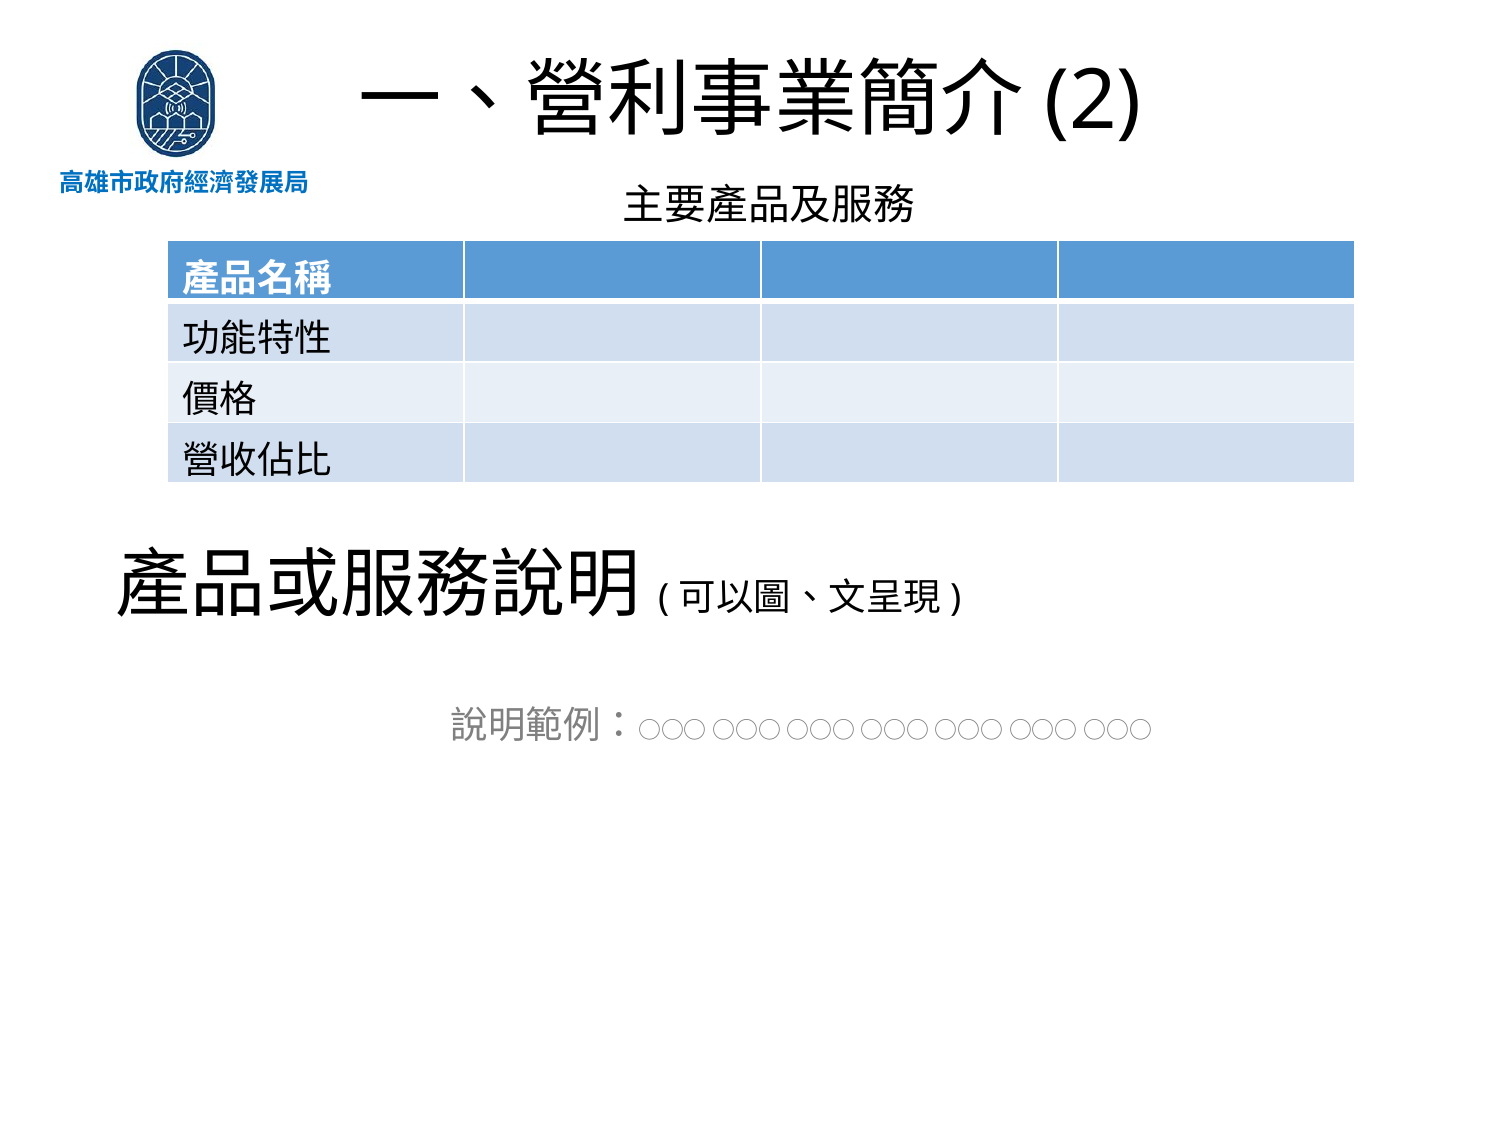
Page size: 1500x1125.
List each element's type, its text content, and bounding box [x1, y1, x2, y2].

table_cell 功能特性 [168, 304, 463, 361]
table_header [465, 241, 760, 298]
table_cell [762, 304, 1057, 361]
table_cell [465, 363, 760, 422]
table_header [1059, 241, 1354, 298]
text_box 主要產品及服務 [608, 170, 1359, 236]
table_cell [465, 304, 760, 361]
text_box 一、營利事業簡介(2) [74, 19, 1425, 171]
picture [123, 171, 140, 176]
table_cell [762, 363, 1057, 422]
table_cell [1059, 304, 1354, 361]
table_header 產品名稱 [168, 241, 463, 298]
table_cell [1059, 363, 1354, 422]
table_cell [1059, 423, 1354, 482]
text_box 產品或服務說明(可以圖、文呈現) [100, 527, 1451, 634]
picture [151, 171, 171, 176]
text_box 說明範例：○○○ ○○○ ○○○ ○○○ ○○○ ○○○ ○○○ [435, 694, 1168, 754]
picture [207, 171, 223, 176]
table_cell 營收佔比 [168, 423, 463, 482]
table_header [762, 241, 1057, 298]
picture [105, 171, 120, 176]
picture [170, 171, 188, 176]
table_cell [762, 423, 1057, 482]
table_cell 價格 [168, 363, 463, 422]
table_cell [465, 423, 760, 482]
picture [225, 171, 238, 176]
